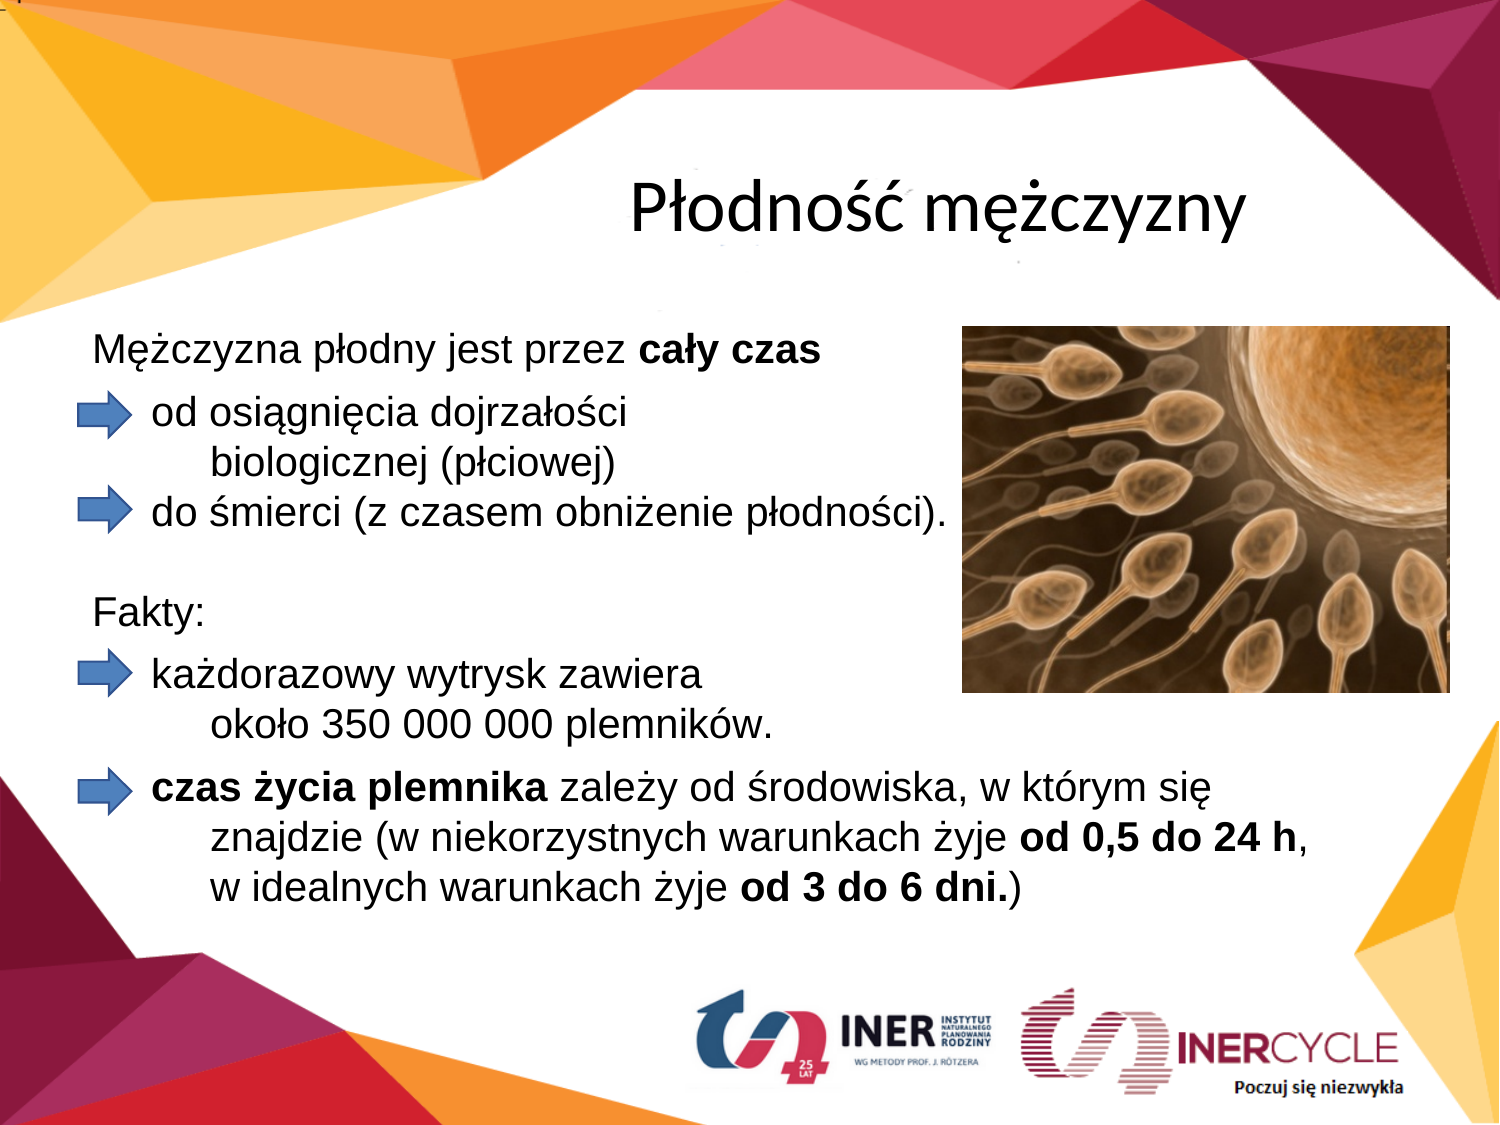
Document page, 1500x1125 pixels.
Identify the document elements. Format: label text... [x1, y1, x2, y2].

picture [683, 976, 997, 1094]
text_box [78, 769, 132, 814]
text_box [78, 486, 132, 532]
text_box [78, 650, 132, 696]
picture [962, 326, 1450, 693]
text_box [78, 392, 131, 438]
text_box Płodność mężczyzny [407, 148, 1471, 245]
text_box Mężczyzna płodny jest przez cały czas od osiągnięcia dojrzałości biologicznej (płciowej) do śmierci (z czasem obniżenie płodności). Fakty: każdorazowy wytrysk zawiera około 350 000 000 plemników. czas życia plemnika zależy od środowiska, w którym się znajdzie (w niekorzystnych warunkach żyje od 0,5 do 24 h, w idealnych warunkach żyje od 3 do 6 dni.) [76, 314, 1349, 1125]
